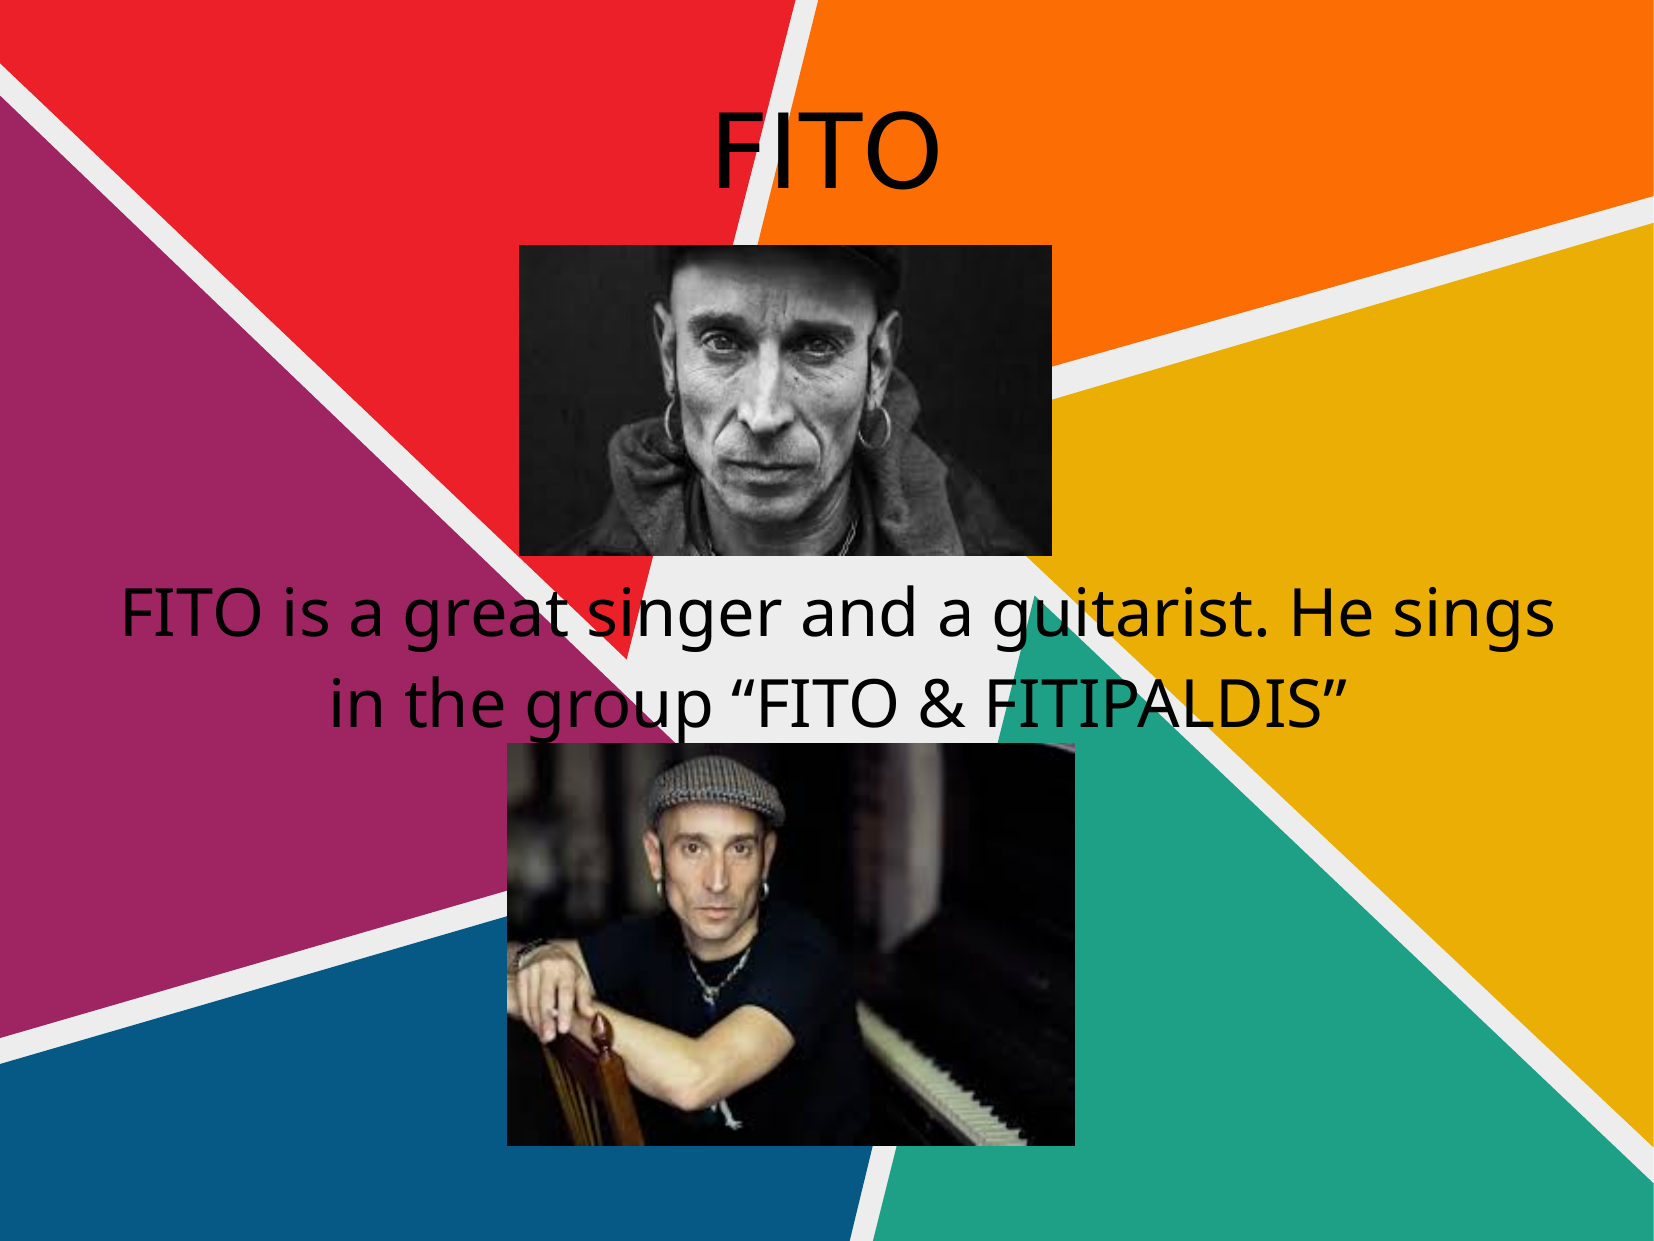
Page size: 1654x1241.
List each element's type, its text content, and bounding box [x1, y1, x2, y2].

picture [507, 743, 1075, 1146]
title FITO [82, 49, 1571, 257]
picture [519, 245, 1052, 556]
subtitle FITO is a great singer and a guitarist. He sings in the group “FITO & FITIPALDIS” [94, 296, 1583, 1016]
